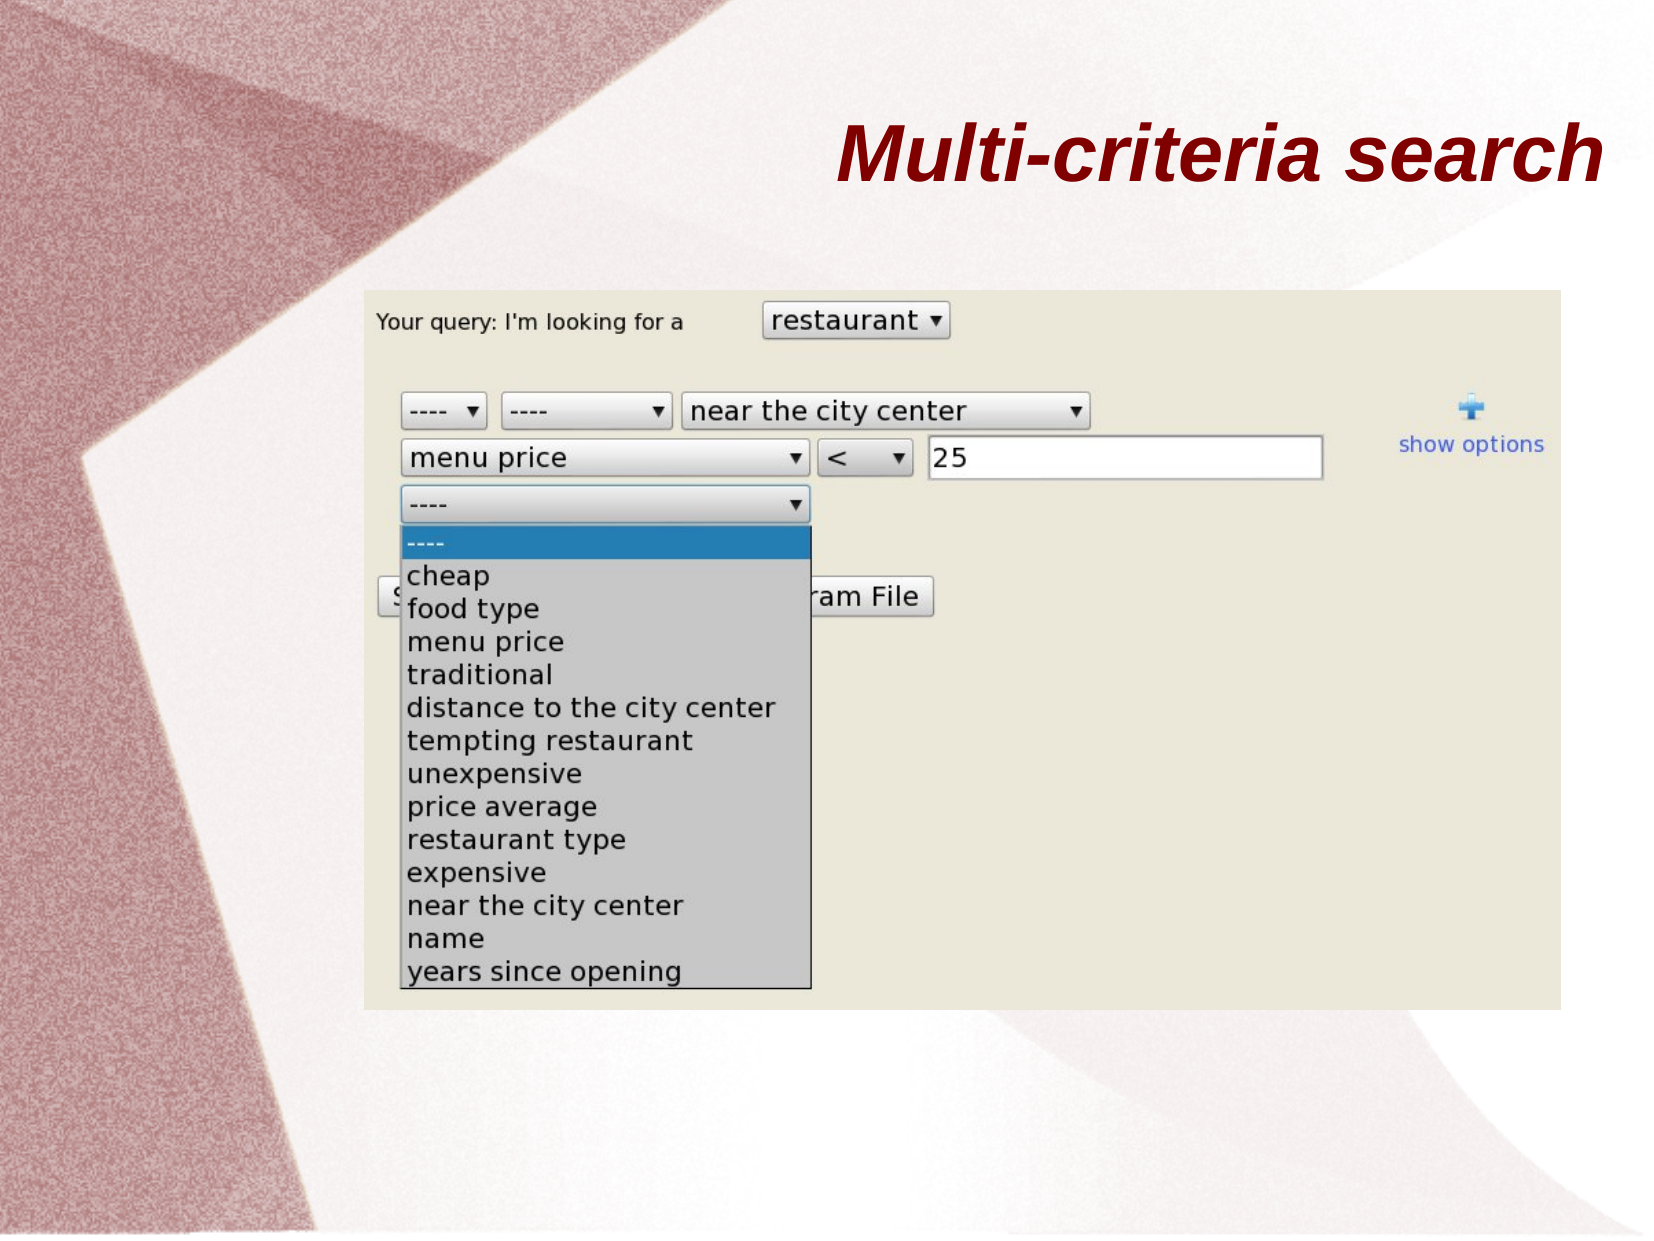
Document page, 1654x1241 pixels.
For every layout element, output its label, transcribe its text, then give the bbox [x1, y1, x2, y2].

title Multi-criteria search [596, 49, 1607, 257]
picture [0, 0, 1654, 1241]
